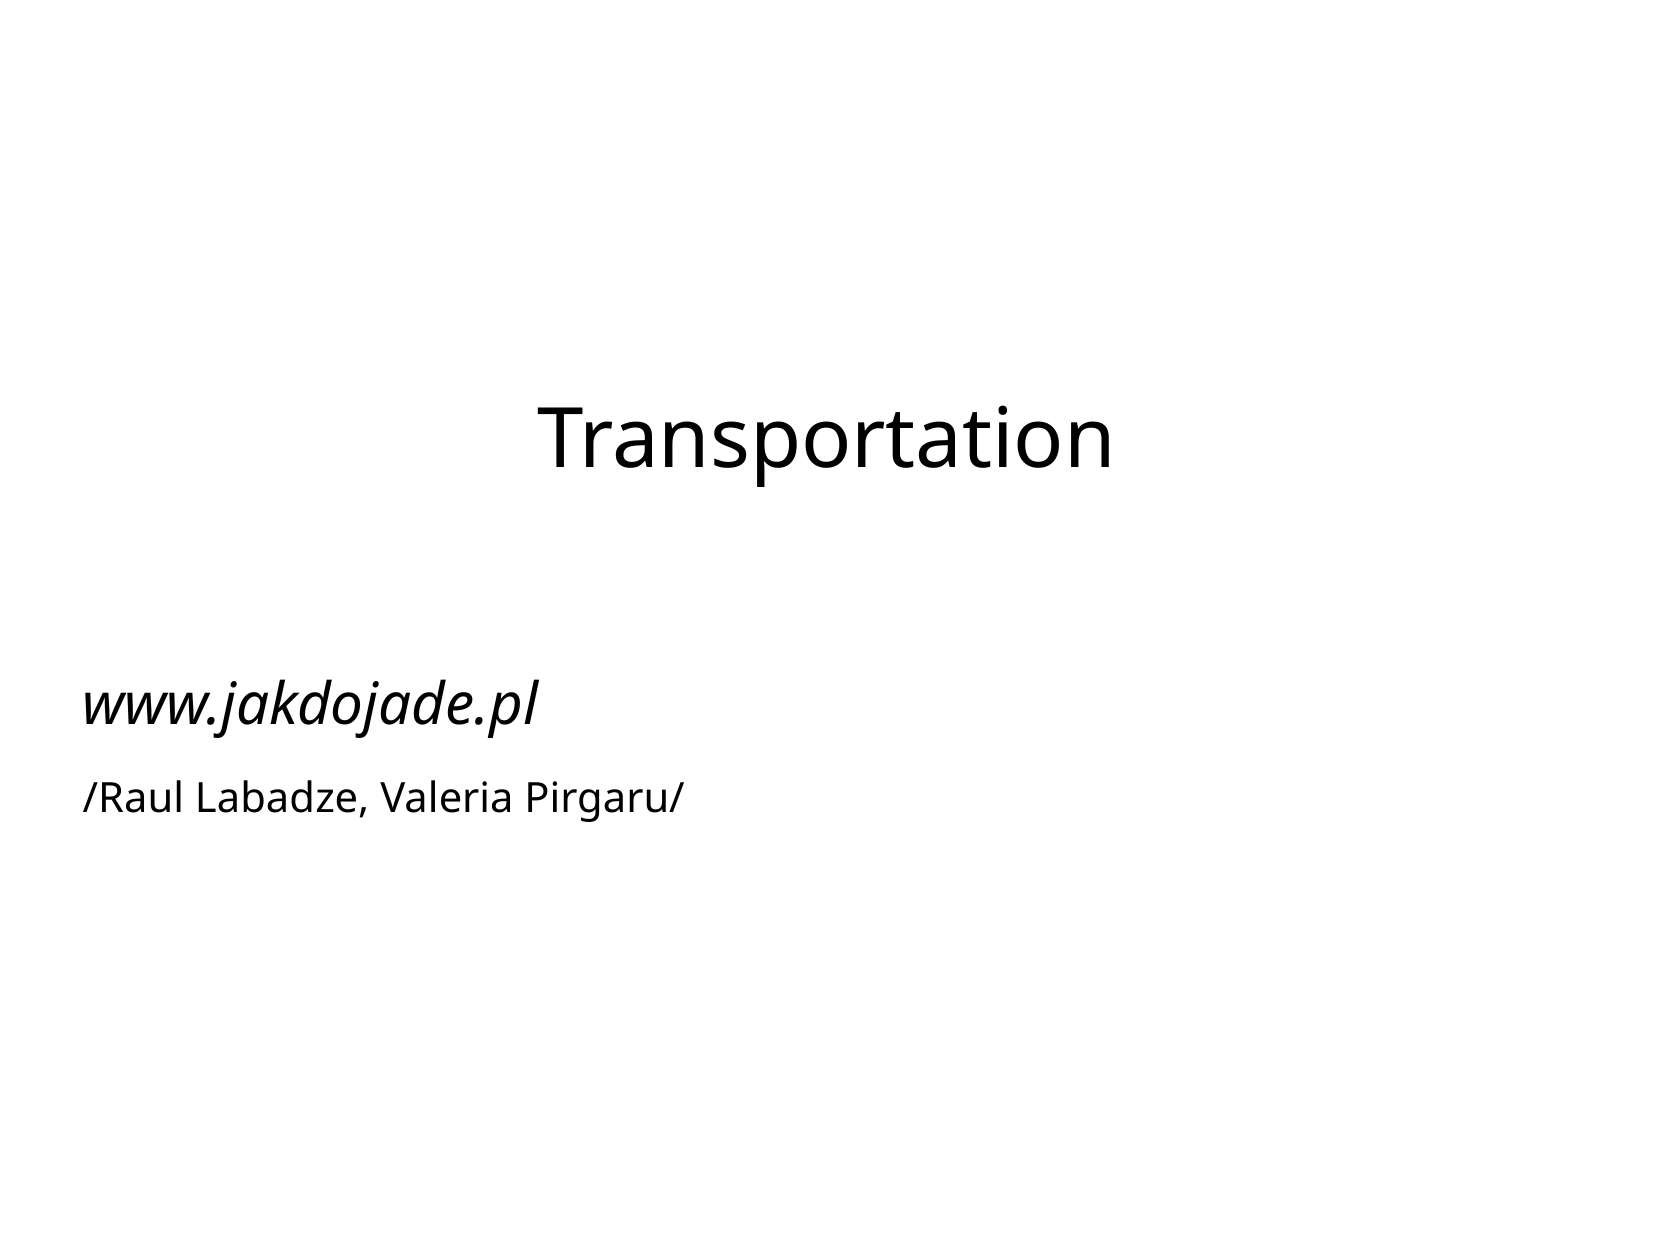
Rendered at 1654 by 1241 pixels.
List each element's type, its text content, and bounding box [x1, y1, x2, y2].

subtitle Transportation www.jakdojade.pl /Raul Labadze, Valeria Pirgaru/ [82, 200, 1571, 1010]
